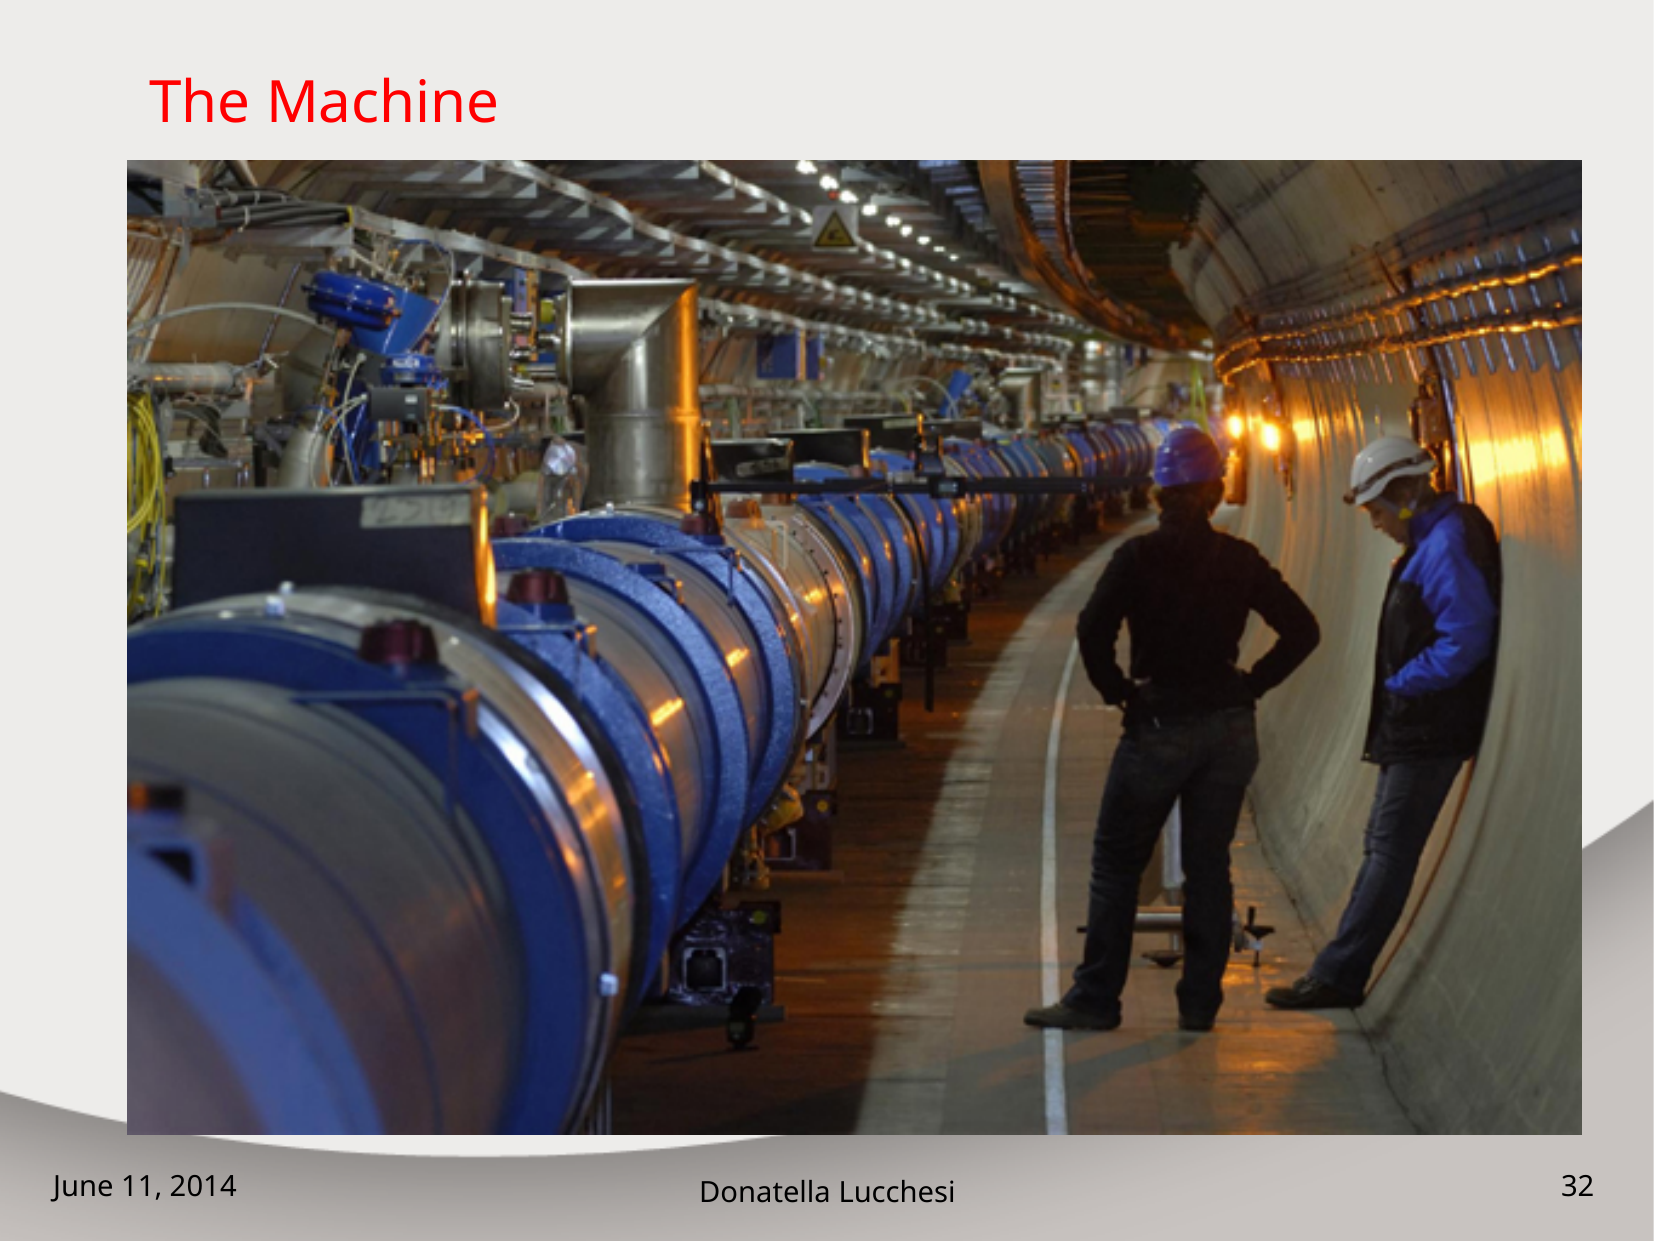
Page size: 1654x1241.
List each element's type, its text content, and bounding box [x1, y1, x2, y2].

text_box The Machine [134, 53, 547, 150]
picture [0, 0, 1654, 1241]
